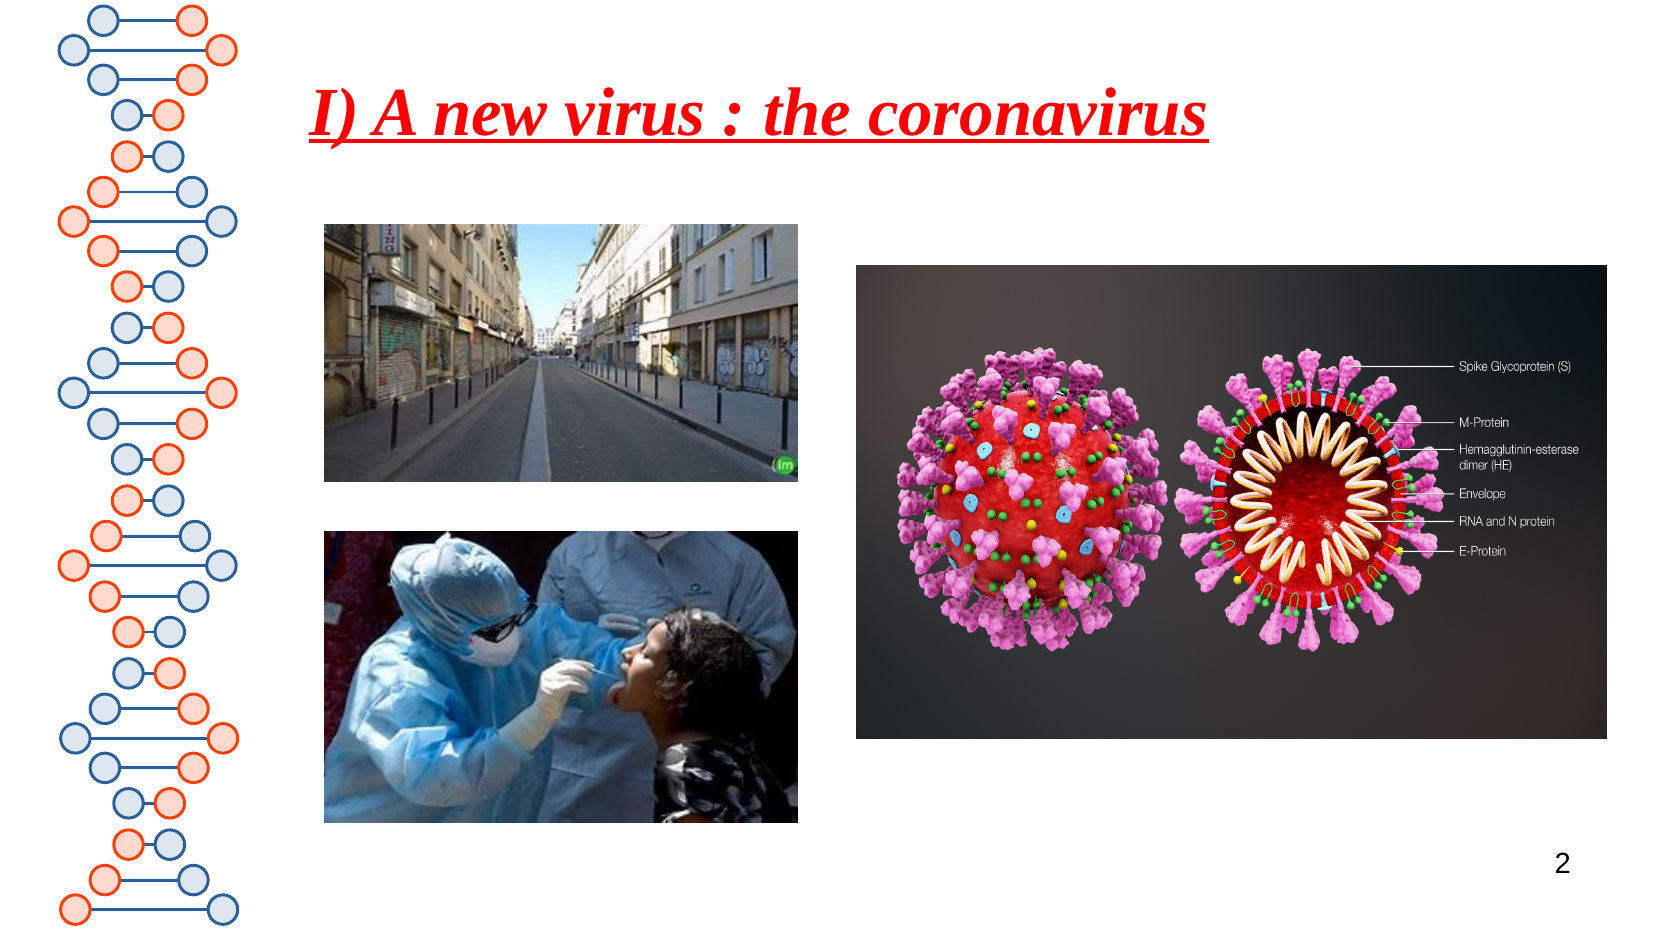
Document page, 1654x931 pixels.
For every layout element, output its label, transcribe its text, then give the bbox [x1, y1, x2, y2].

picture [856, 265, 1607, 739]
title I) A new virus : the coronavirus [265, 35, 1270, 189]
picture [324, 531, 798, 823]
picture [324, 224, 798, 482]
